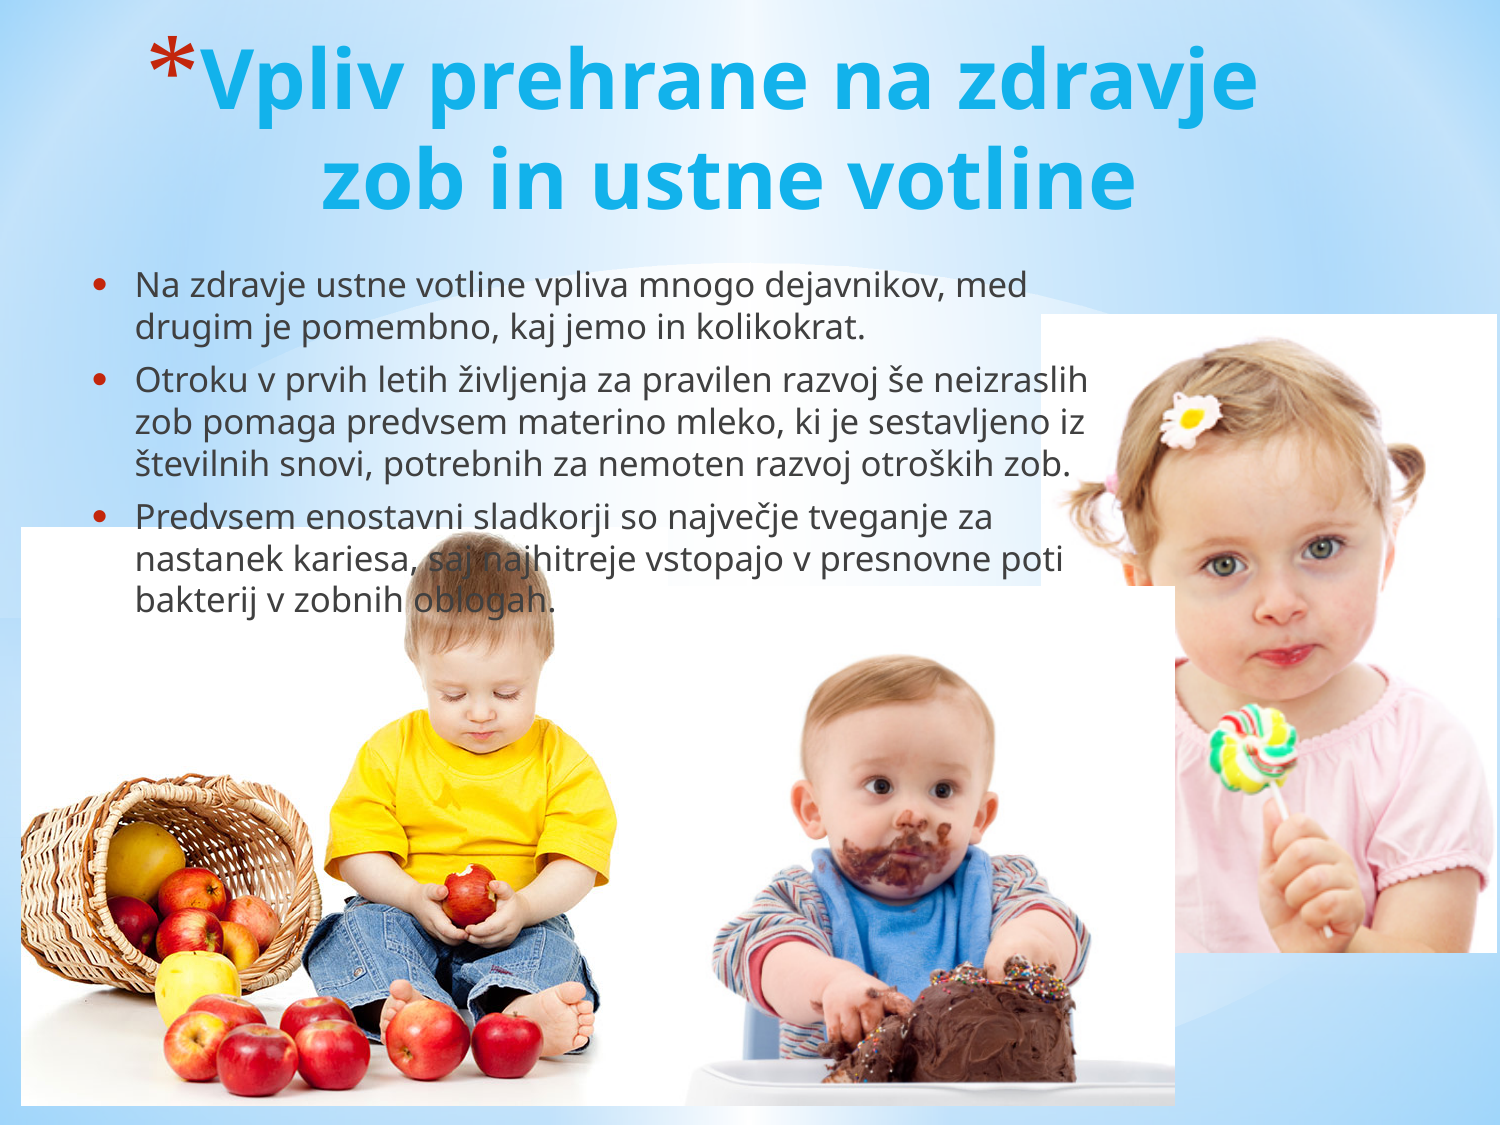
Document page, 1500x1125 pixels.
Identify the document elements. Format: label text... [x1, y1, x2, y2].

title Vpliv prehrane na zdravje zob in ustne votline [76, 19, 1331, 244]
list Na zdravje ustne votline vpliva mnogo dejavnikov, med drugim je pomembno, kaj jemo in kolikokrat. Otroku v prvih letih življenja za pravilen razvoj še neizraslih zob pomaga predvsem materino mleko, ki je sestavljeno iz številnih snovi, potrebnih za nemoten razvoj otroških zob. Predvsem enostavni sladkorji so največje tveganje za nastanek kariesa, saj najhitreje vstopajo v presnovne poti bakterij v zobnih oblogah. [76, 255, 1164, 637]
picture [21, 314, 1497, 1106]
